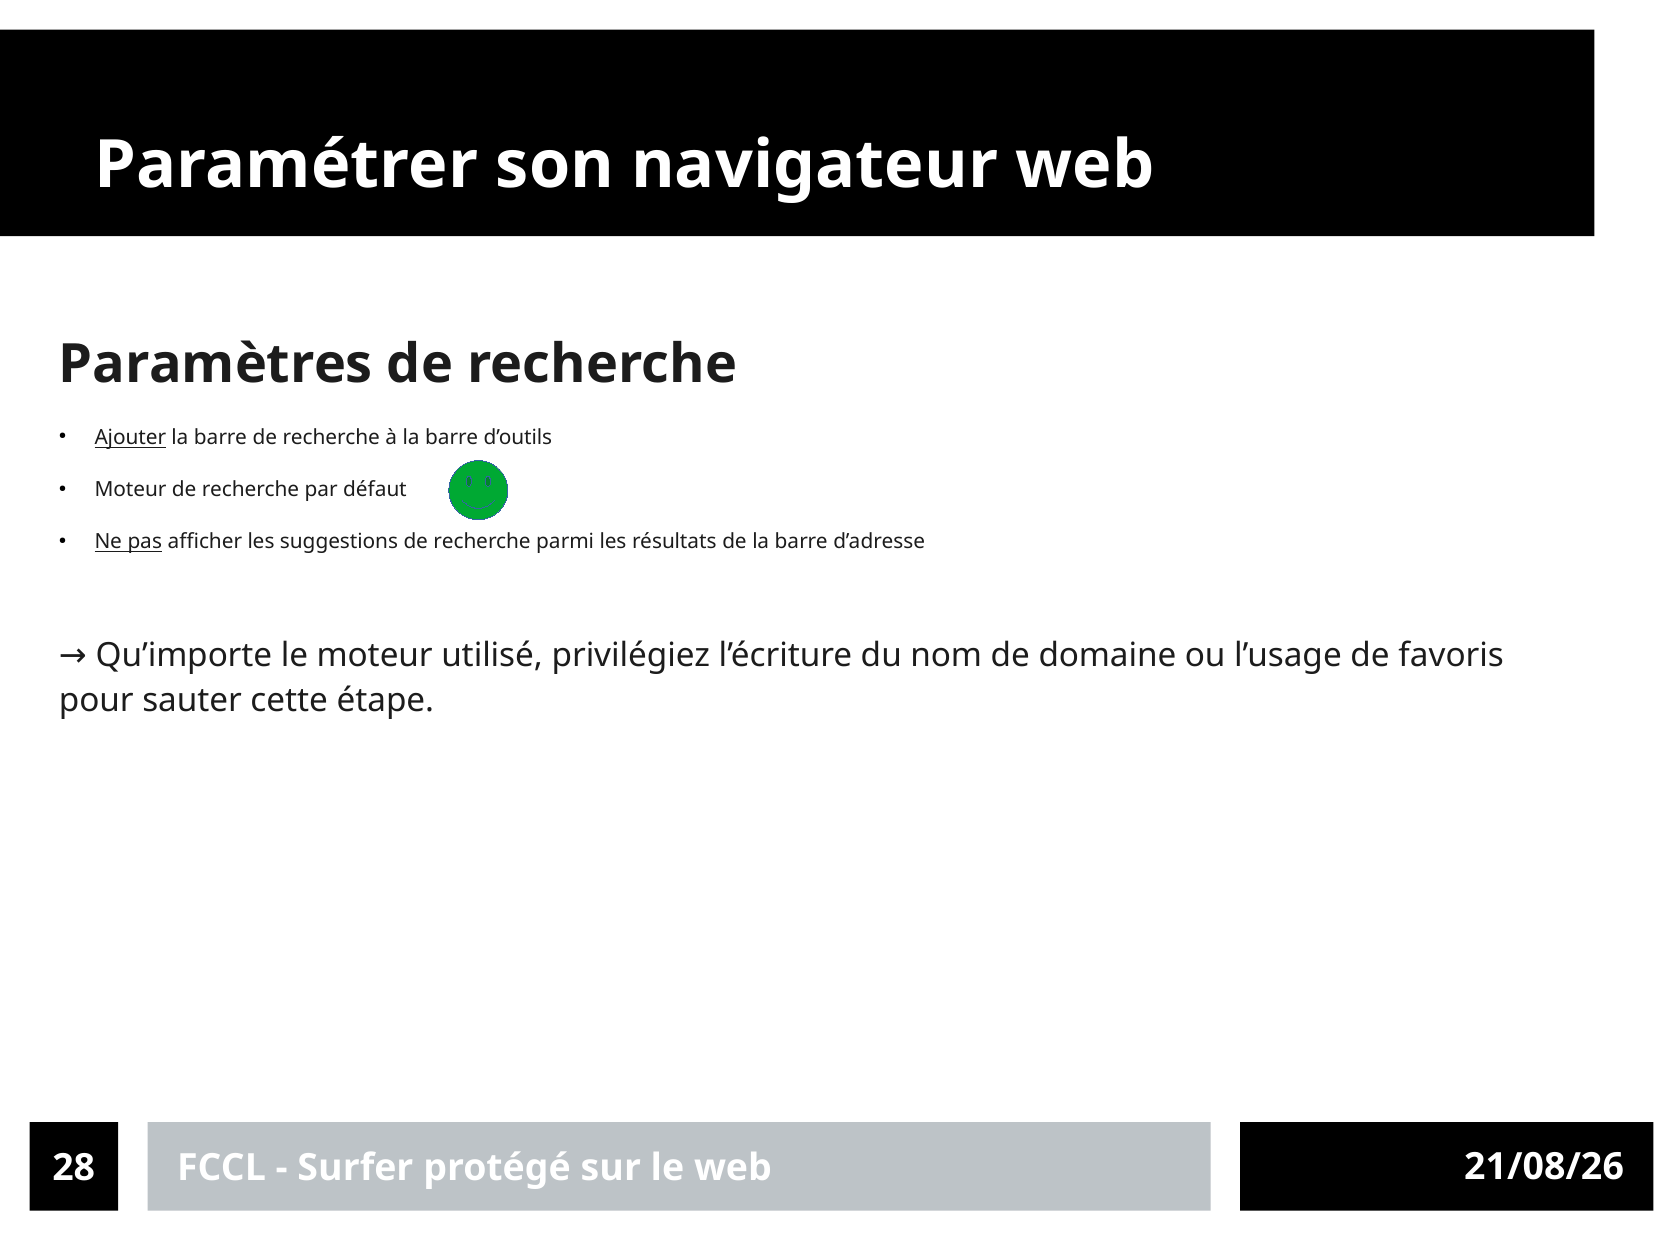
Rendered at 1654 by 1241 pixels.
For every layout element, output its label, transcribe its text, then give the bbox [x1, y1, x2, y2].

list Paramètres de recherche Ajouter la barre de recherche à la barre d’outils Moteur de recherche par défaut Ne pas afficher les suggestions de recherche parmi les résultats de la barre d’adresse → Qu’importe le moteur utilisé, privilégiez l’écriture du nom de domaine ou l’usage de favoris pour sauter cette étape. [59, 324, 1565, 1093]
title Paramétrer son navigateur web [59, 59, 1595, 207]
text_box [448, 460, 508, 520]
